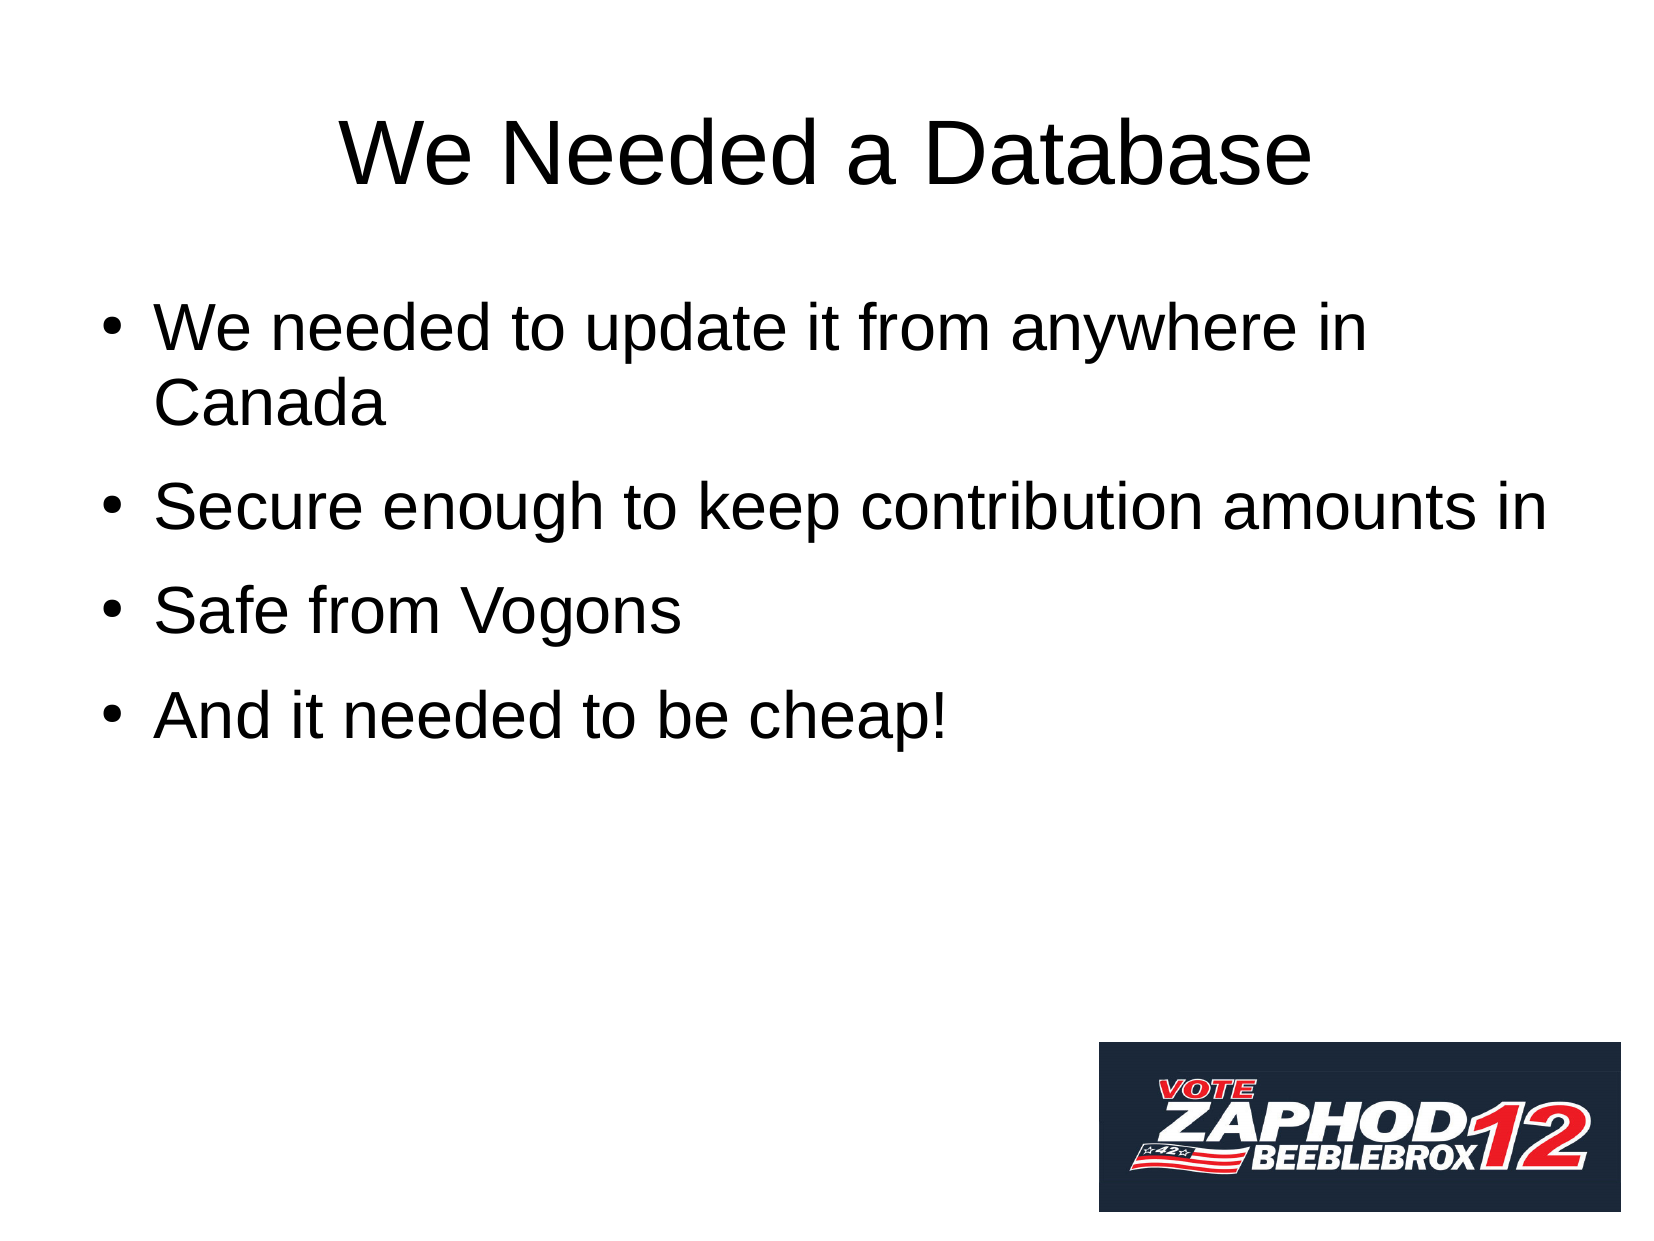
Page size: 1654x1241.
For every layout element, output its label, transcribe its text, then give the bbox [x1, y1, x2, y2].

title We Needed a Database [82, 49, 1571, 257]
picture [1099, 1042, 1621, 1212]
list We needed to update it from anywhere in Canada Secure enough to keep contribution amounts in Safe from Vogons And it needed to be cheap! [82, 290, 1571, 1010]
